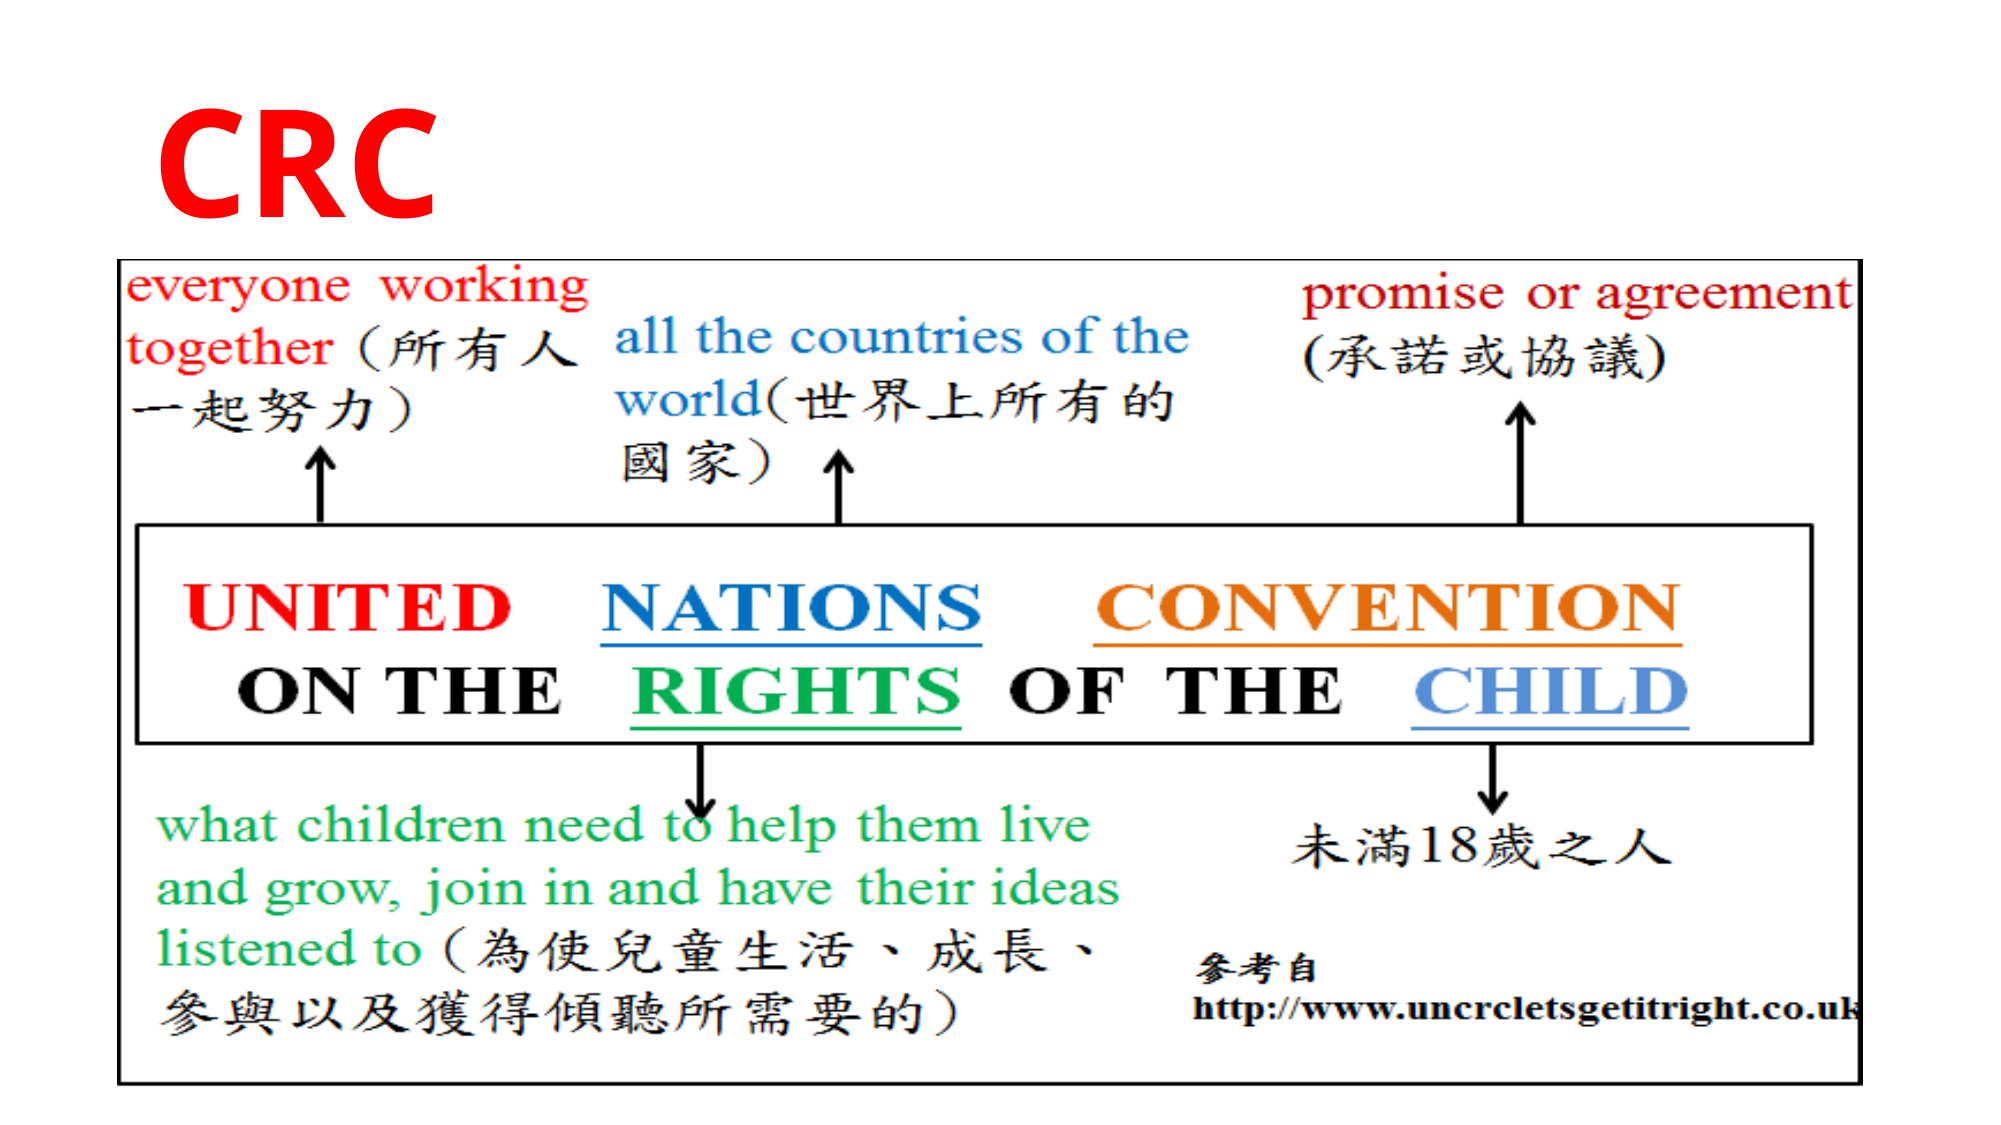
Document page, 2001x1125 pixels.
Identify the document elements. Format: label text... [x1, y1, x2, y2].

picture [117, 259, 1863, 1088]
title CRC [137, 59, 1863, 259]
